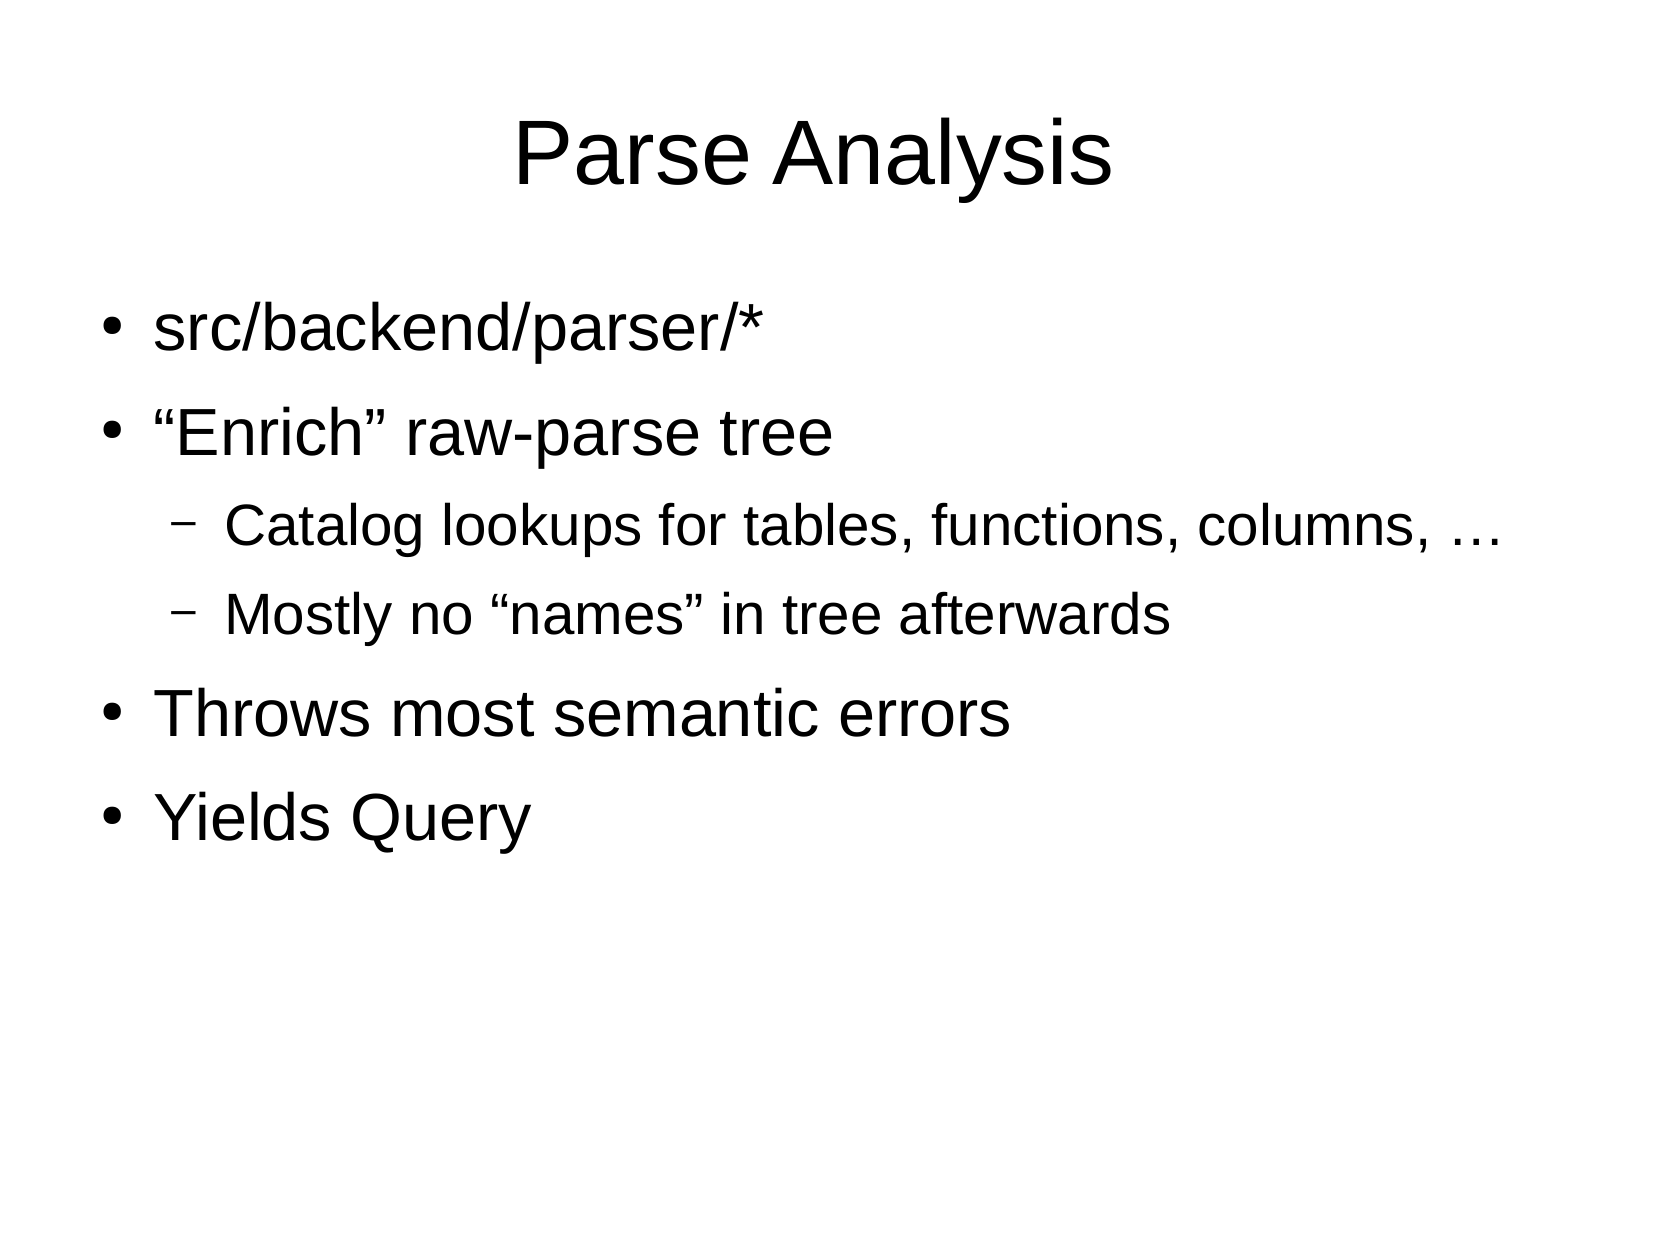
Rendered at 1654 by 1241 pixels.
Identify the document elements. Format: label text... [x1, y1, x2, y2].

title Parse Analysis [82, 49, 1571, 257]
list src/backend/parser/* “Enrich” raw-parse tree Catalog lookups for tables, functions, columns, … Mostly no “names” in tree afterwards Throws most semantic errors Yields Query [82, 290, 1571, 1010]
